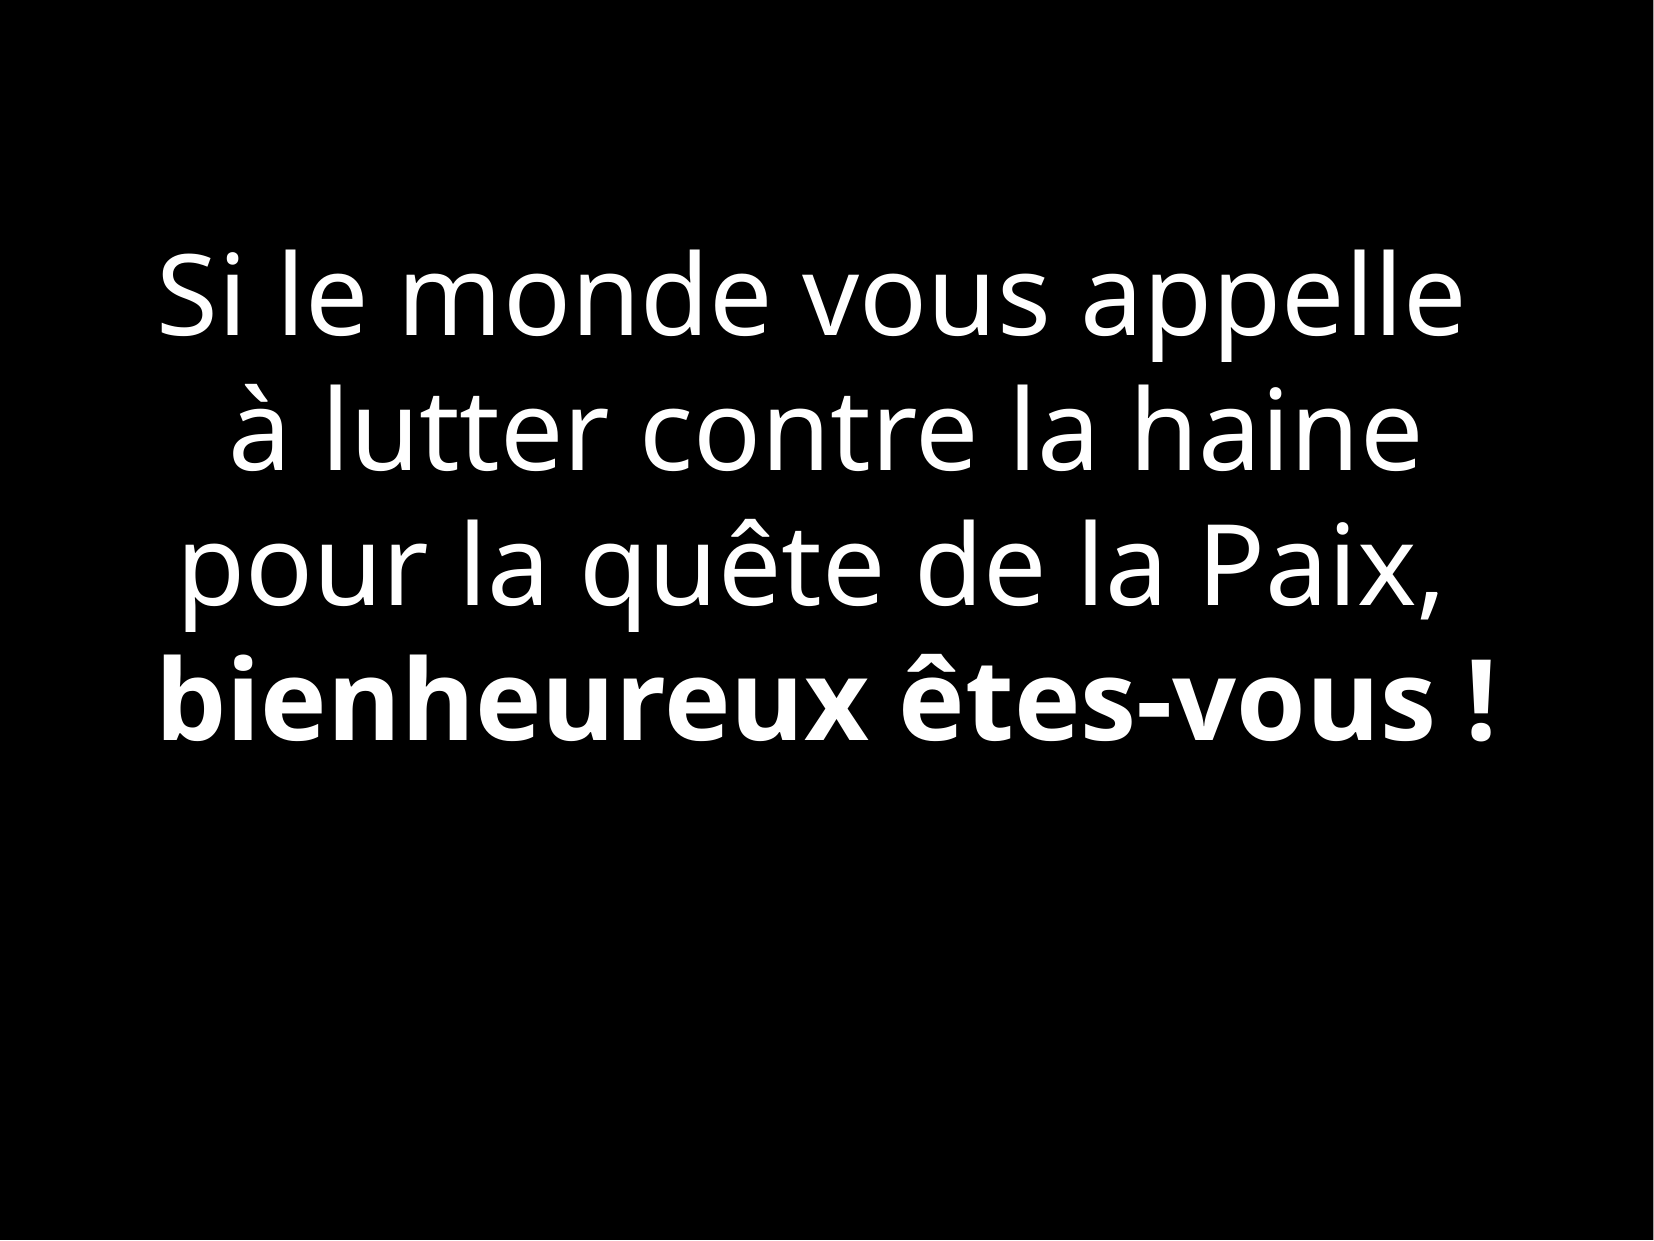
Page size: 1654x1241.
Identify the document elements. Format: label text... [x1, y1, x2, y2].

text_box Si le monde vous appelle à lutter contre la haine pour la quête de la Paix, bienheureux êtes-vous ! [0, 346, 1654, 925]
